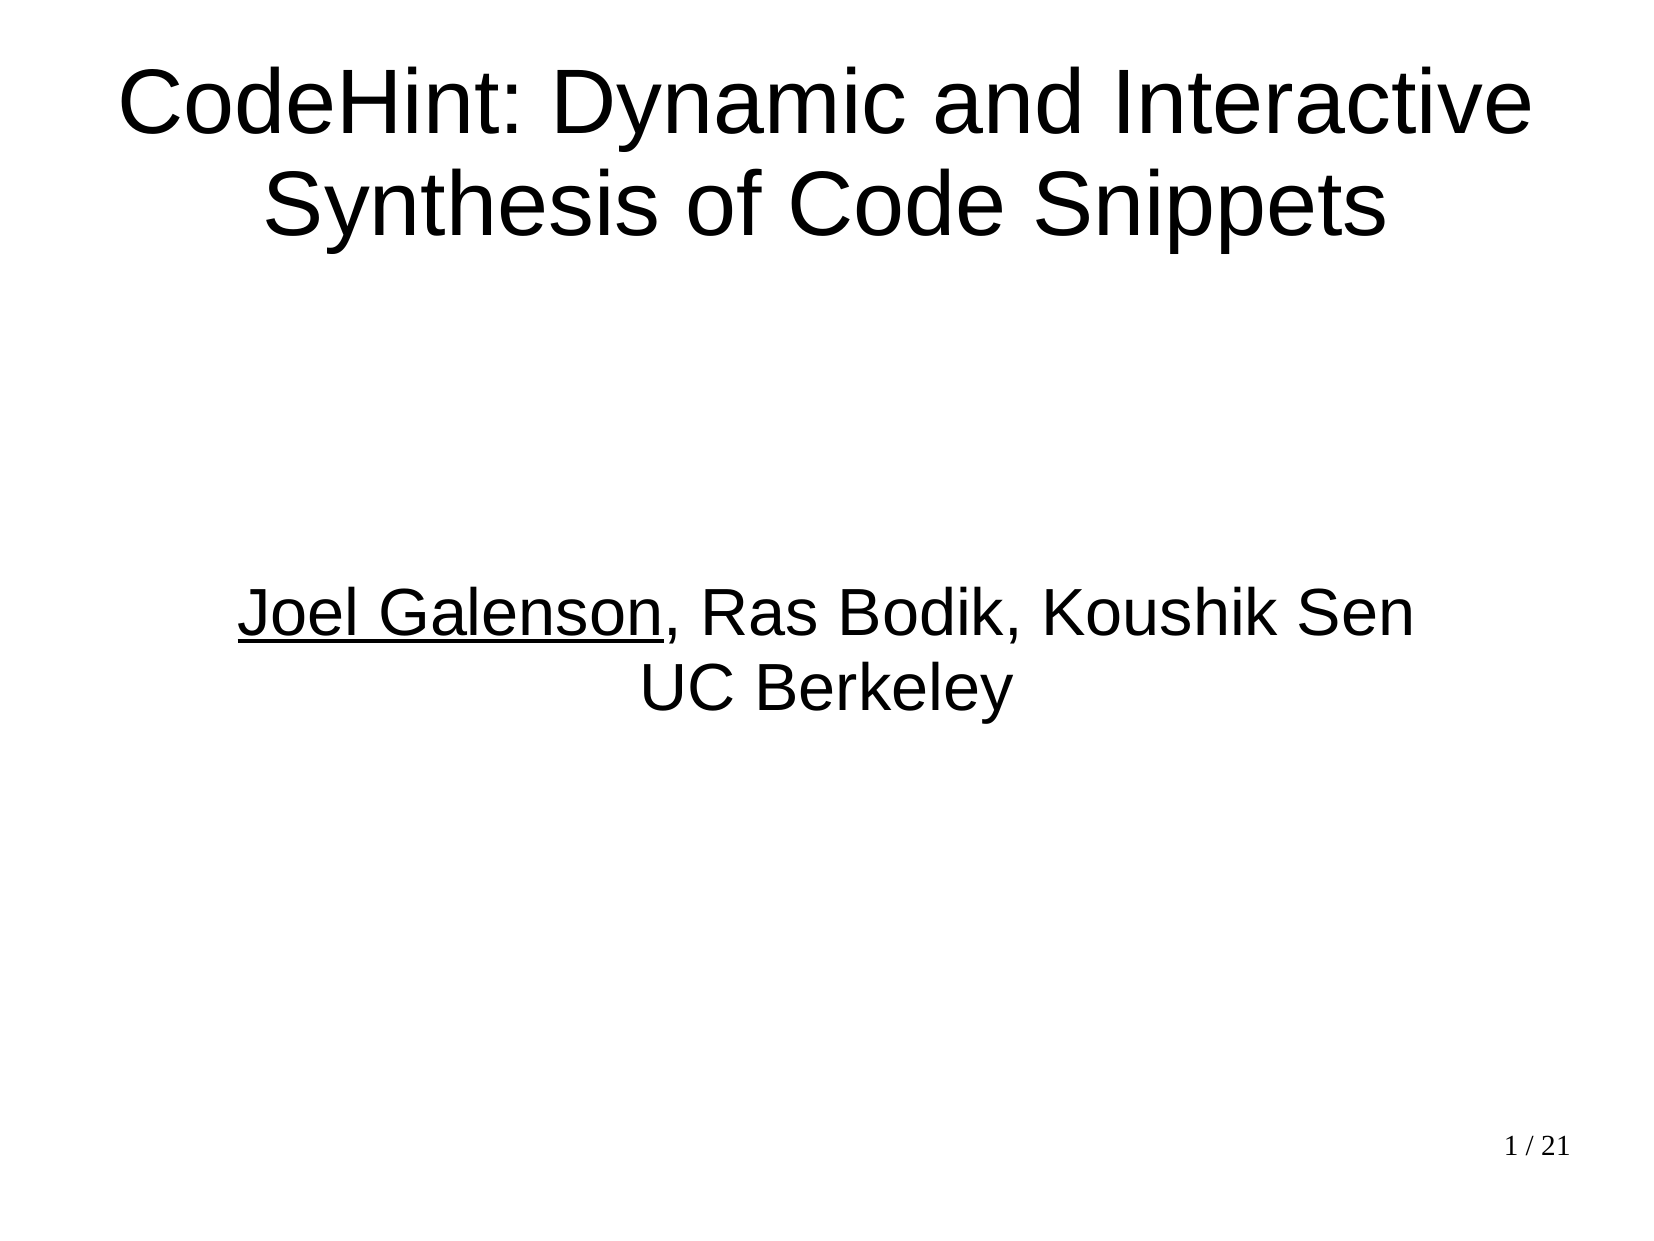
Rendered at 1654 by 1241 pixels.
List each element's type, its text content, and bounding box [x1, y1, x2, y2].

subtitle Joel Galenson, Ras Bodik, Koushik Sen UC Berkeley [82, 290, 1571, 1010]
title CodeHint: Dynamic and Interactive Synthesis of Code Snippets [82, 49, 1571, 257]
